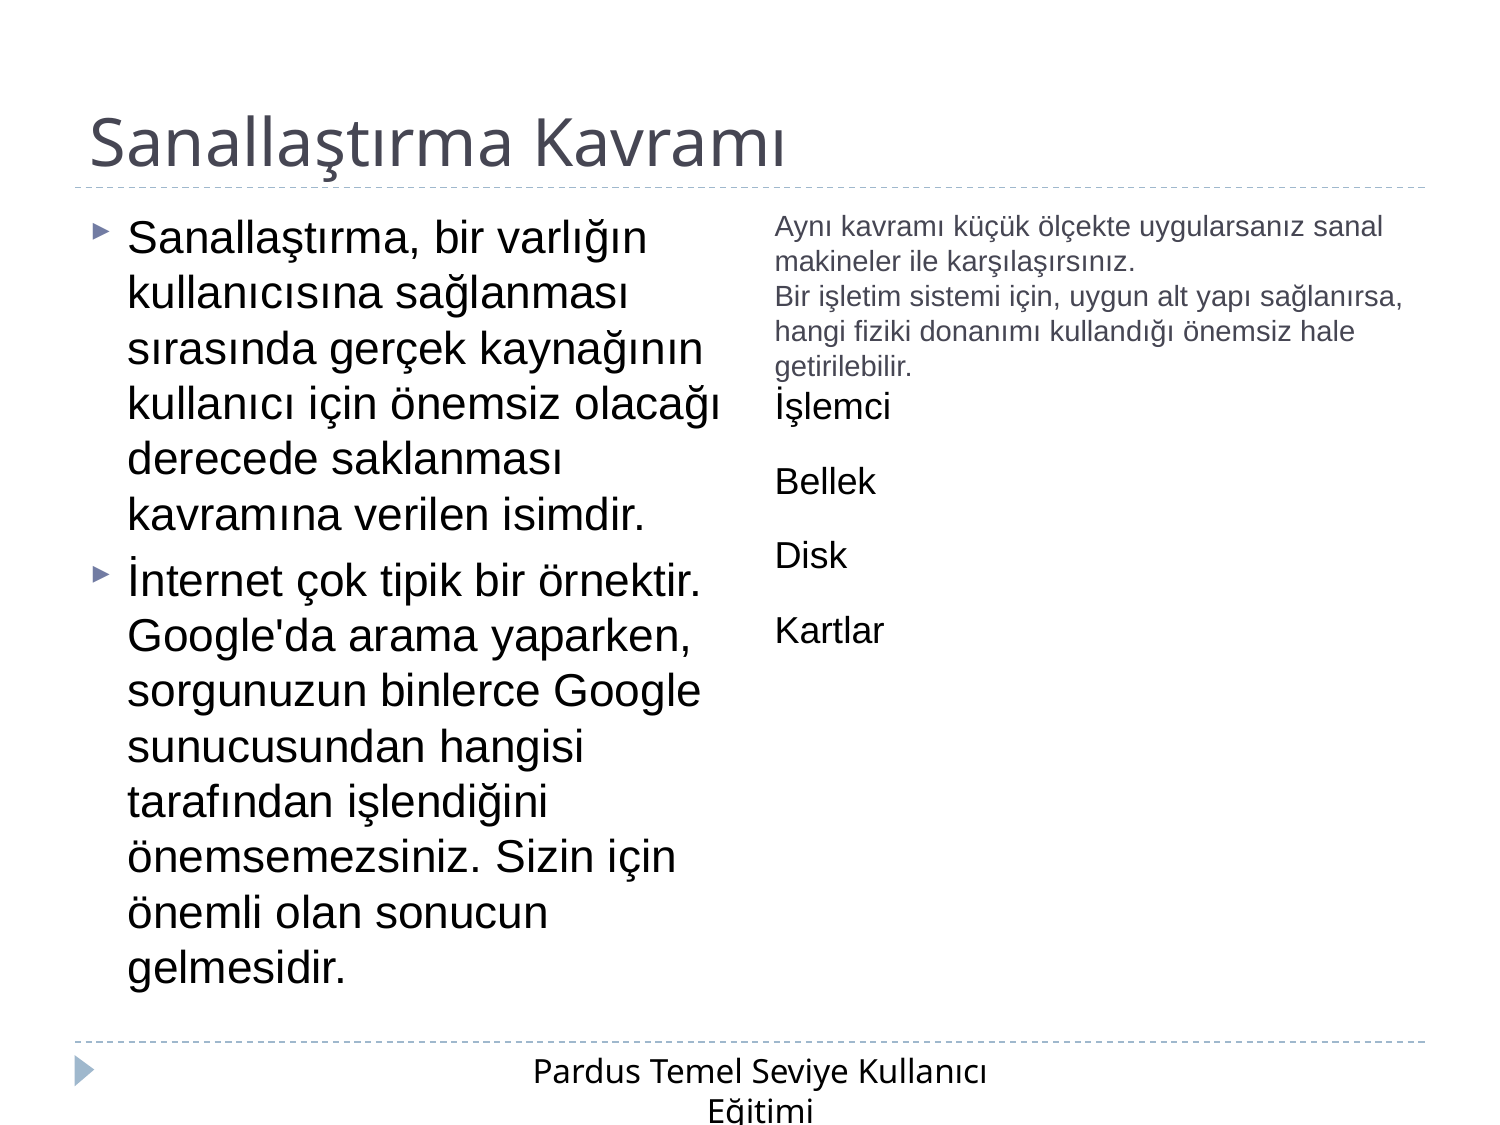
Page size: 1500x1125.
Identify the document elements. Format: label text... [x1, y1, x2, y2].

list Sanallaştırma, bir varlığın kullanıcısına sağlanması sırasında gerçek kaynağının kullanıcı için önemsiz olacağı derecede saklanması kavramına verilen isimdir. İnternet çok tipik bir örnektir. Google'da arama yaparken, sorgunuzun binlerce Google sunucusundan hangisi tarafından işlendiğini önemsemezsiniz. Sizin için önemli olan sonucun gelmesidir. [75, 200, 738, 1010]
list Aynı kavramı küçük ölçekte uygularsanız sanal makineler ile karşılaşırsınız. Bir işletim sistemi için, uygun alt yapı sağlanırsa, hangi fiziki donanımı kullandığı önemsiz hale getirilebilir. İşlemci Bellek Disk Kartlar [759, 199, 1423, 1010]
title Sanallaştırma Kavramı [75, 37, 1425, 188]
